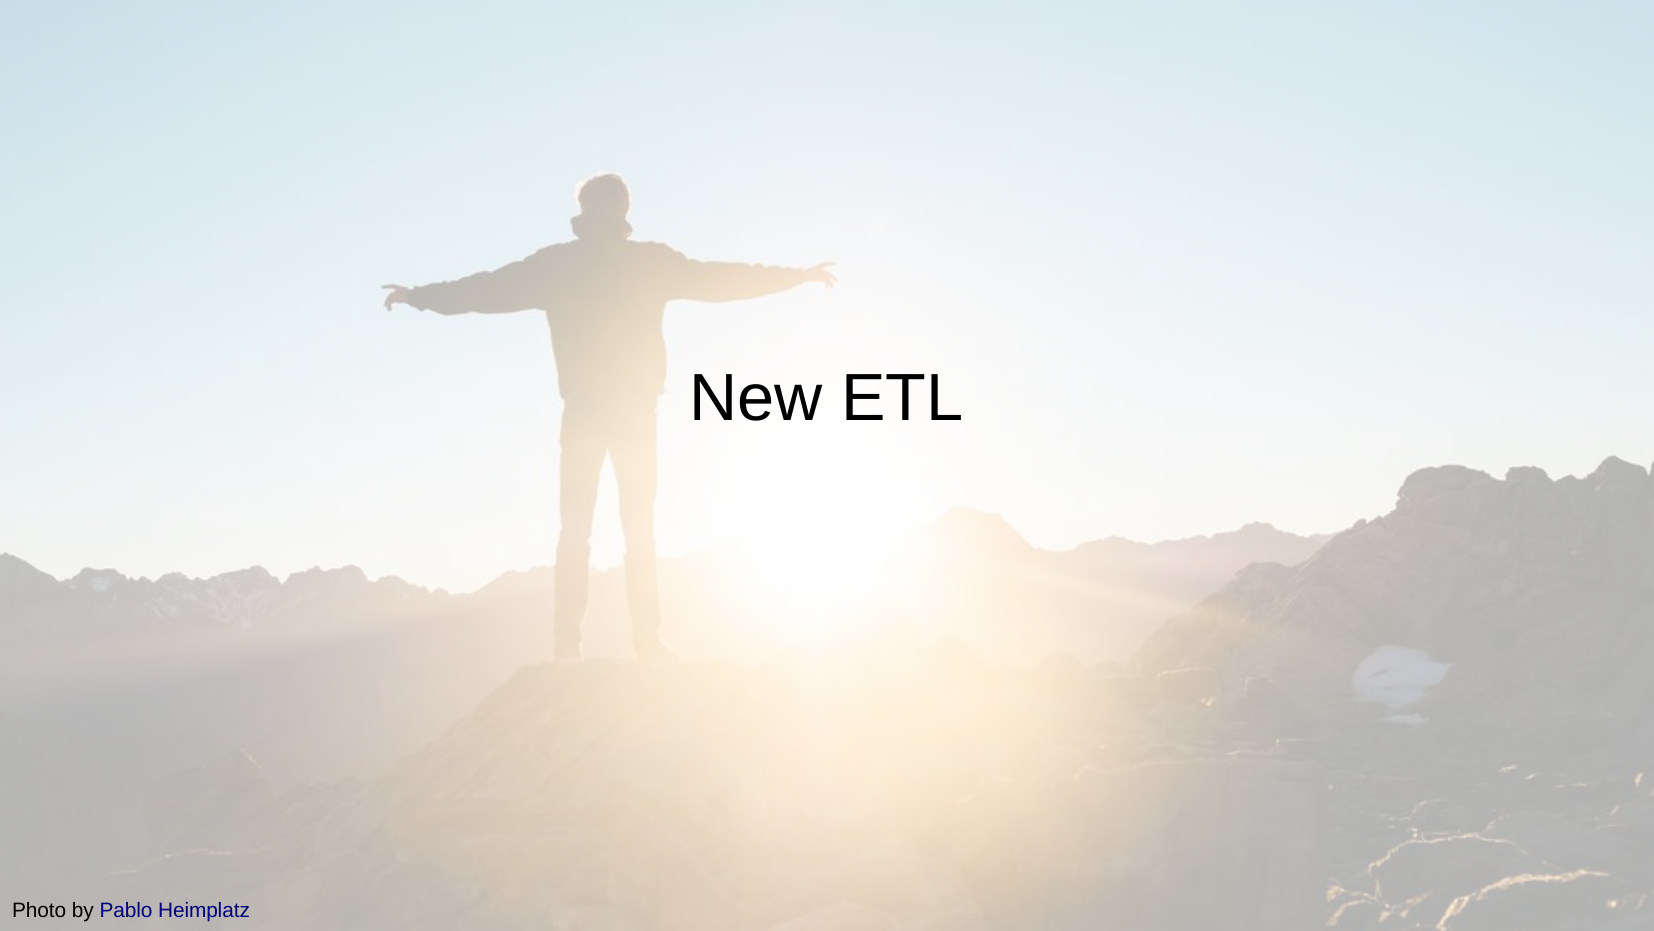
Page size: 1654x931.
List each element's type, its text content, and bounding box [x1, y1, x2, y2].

subtitle New ETL [82, 37, 1571, 757]
picture [0, 0, 1654, 931]
text_box Photo by Pablo Heimplatz [0, 891, 541, 931]
